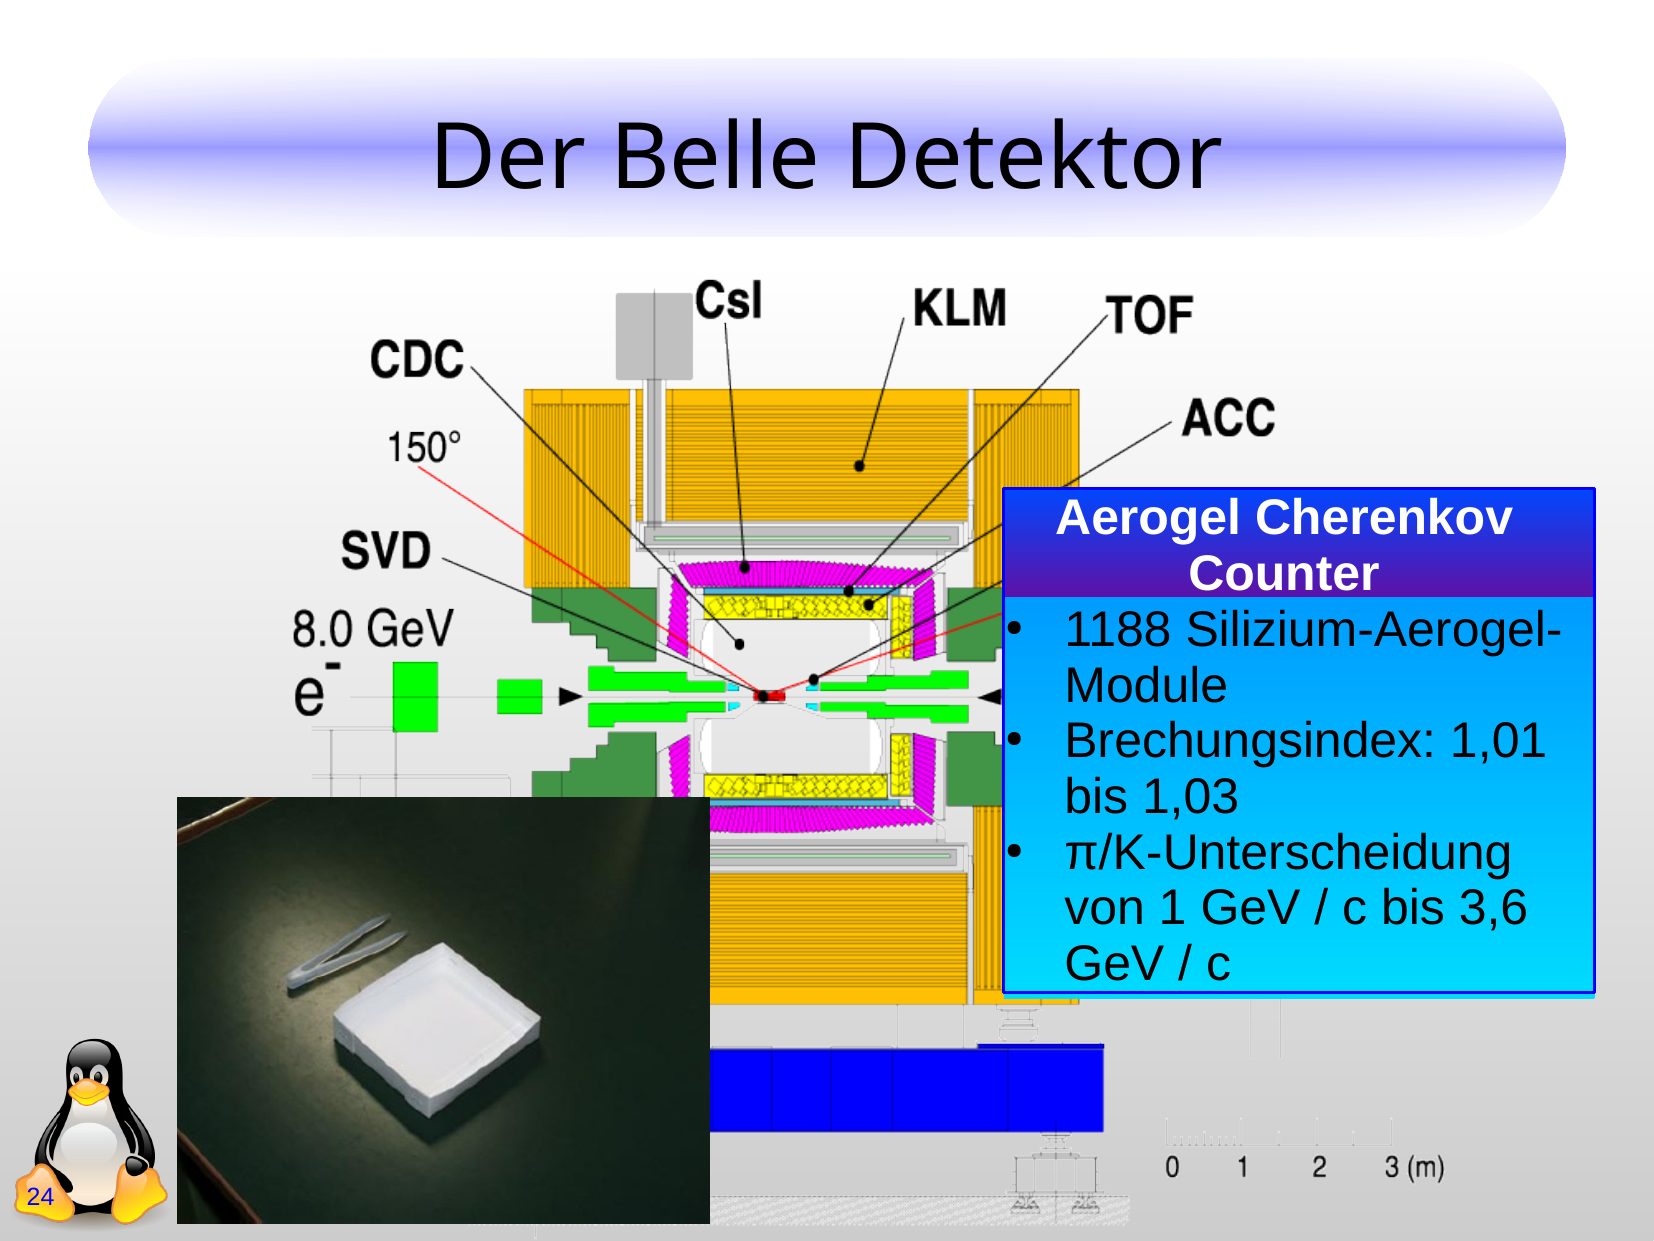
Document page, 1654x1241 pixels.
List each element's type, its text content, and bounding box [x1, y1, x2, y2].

text_box [1003, 994, 1595, 999]
picture [2, 265, 1447, 1241]
text_box Aerogel Cherenkov Counter 1188 Silizium-Aerogel-Module Brechungsindex: 1,01 bis 1,03 π/K-Unterscheidung von 1 GeV / c bis 3,6 GeV / c [1003, 488, 1595, 993]
title Der Belle Detektor [82, 56, 1571, 250]
